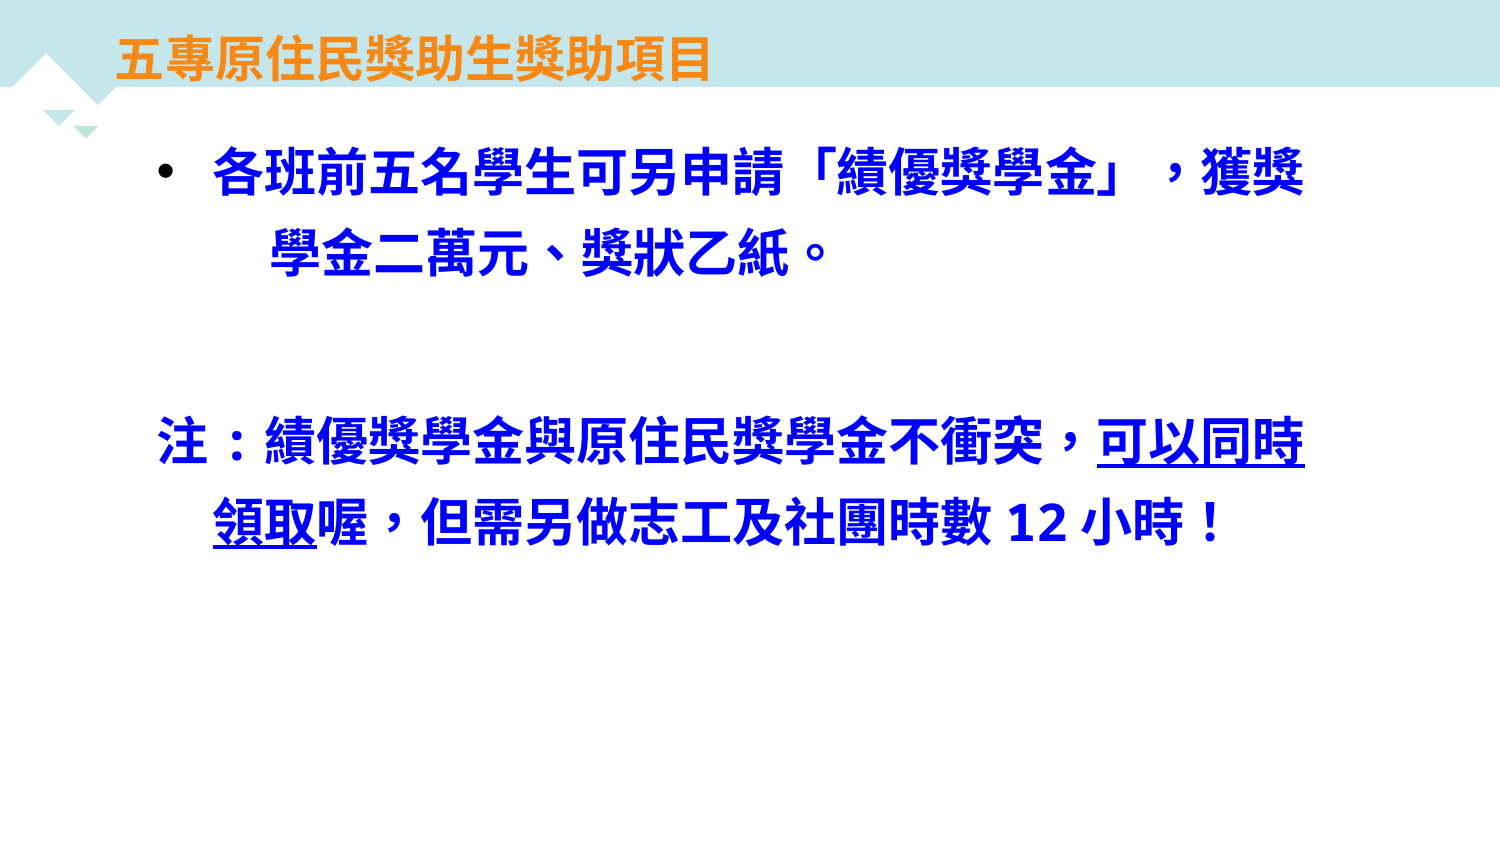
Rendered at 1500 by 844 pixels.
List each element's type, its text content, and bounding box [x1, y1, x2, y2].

text_box 各班前五名學生可另申請「績優獎學金」，獲獎學金二萬元、獎狀乙紙。 注:績優獎學金與原住民獎學金不衝突，可以同時領取喔，但需另做志工及社團時數12小時！ [141, 113, 1359, 752]
text_box 五專原住民獎助生獎助項目 [99, 20, 751, 96]
